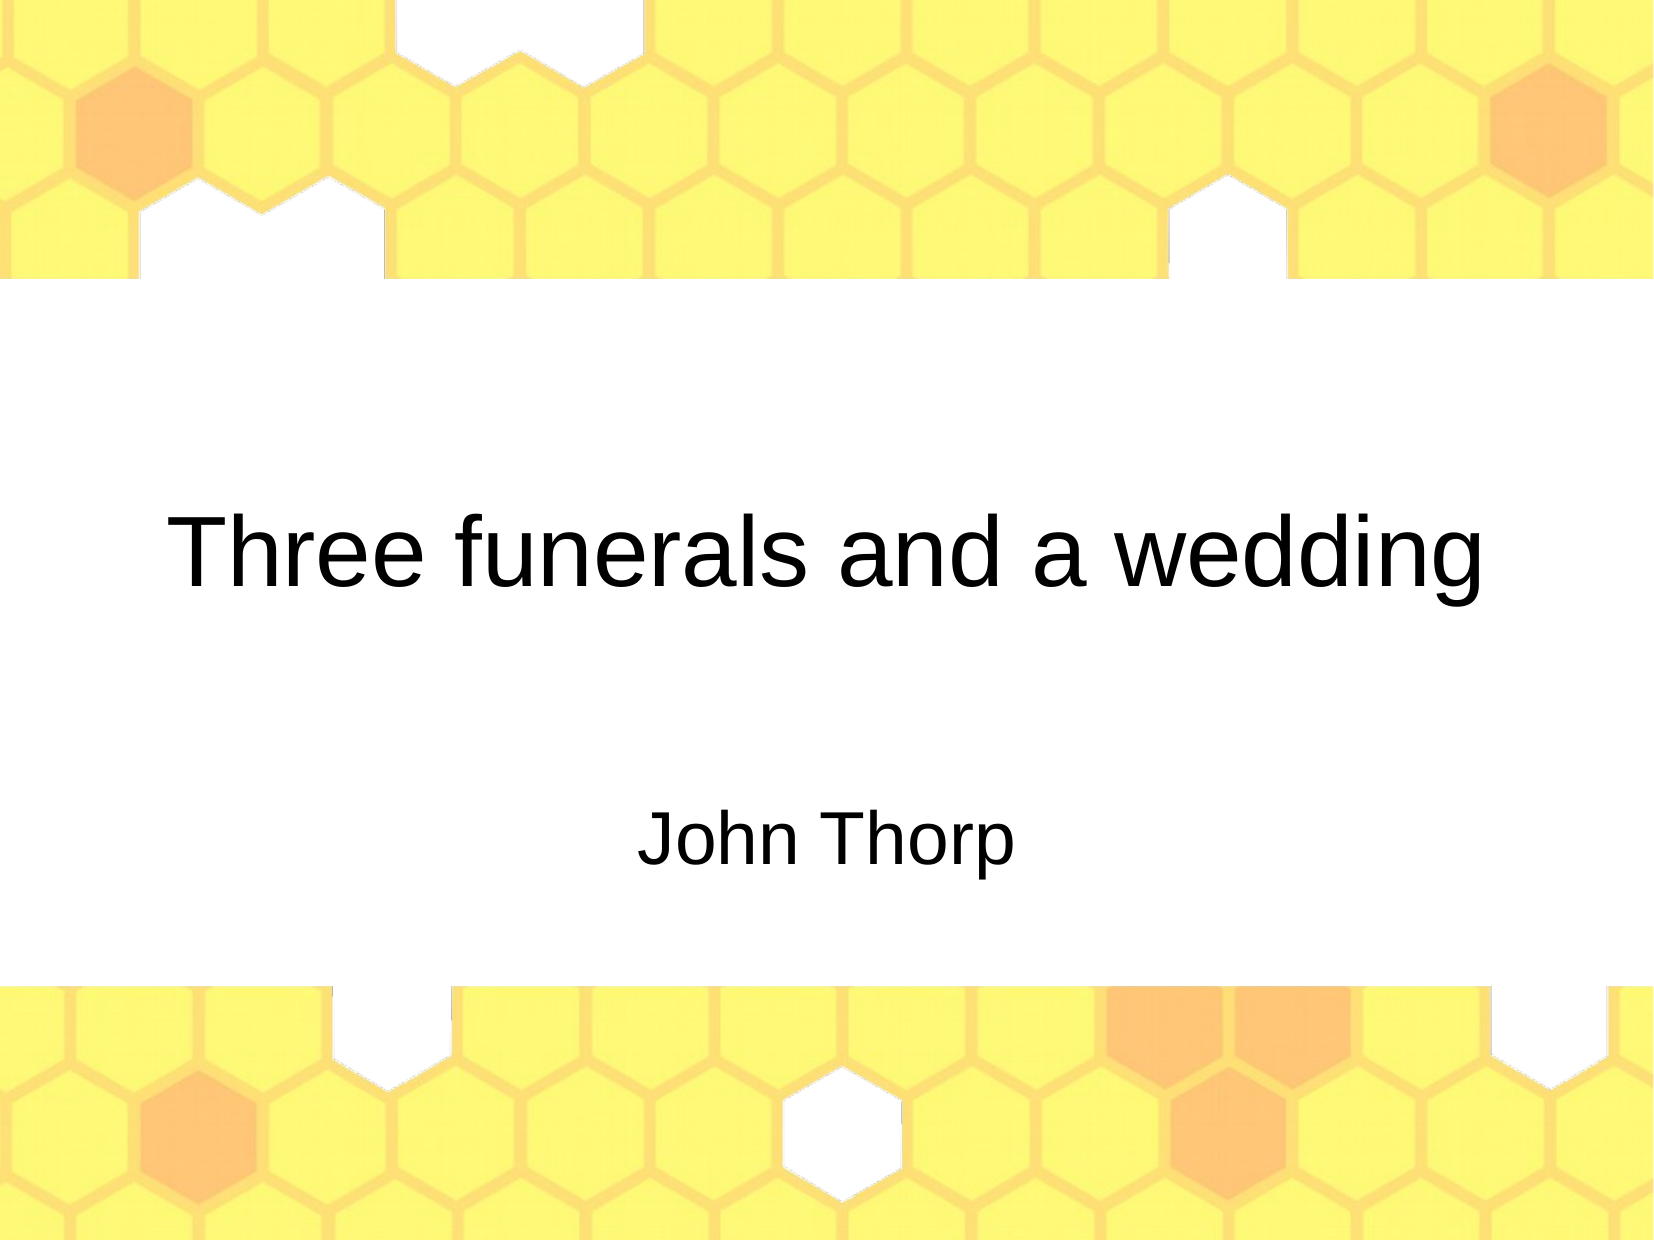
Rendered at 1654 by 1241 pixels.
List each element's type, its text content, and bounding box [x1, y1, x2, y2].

picture [0, 986, 1654, 1240]
subtitle John Thorp [82, 744, 1571, 934]
title Three funerals and a wedding [82, 418, 1571, 686]
picture [0, 0, 1654, 279]
